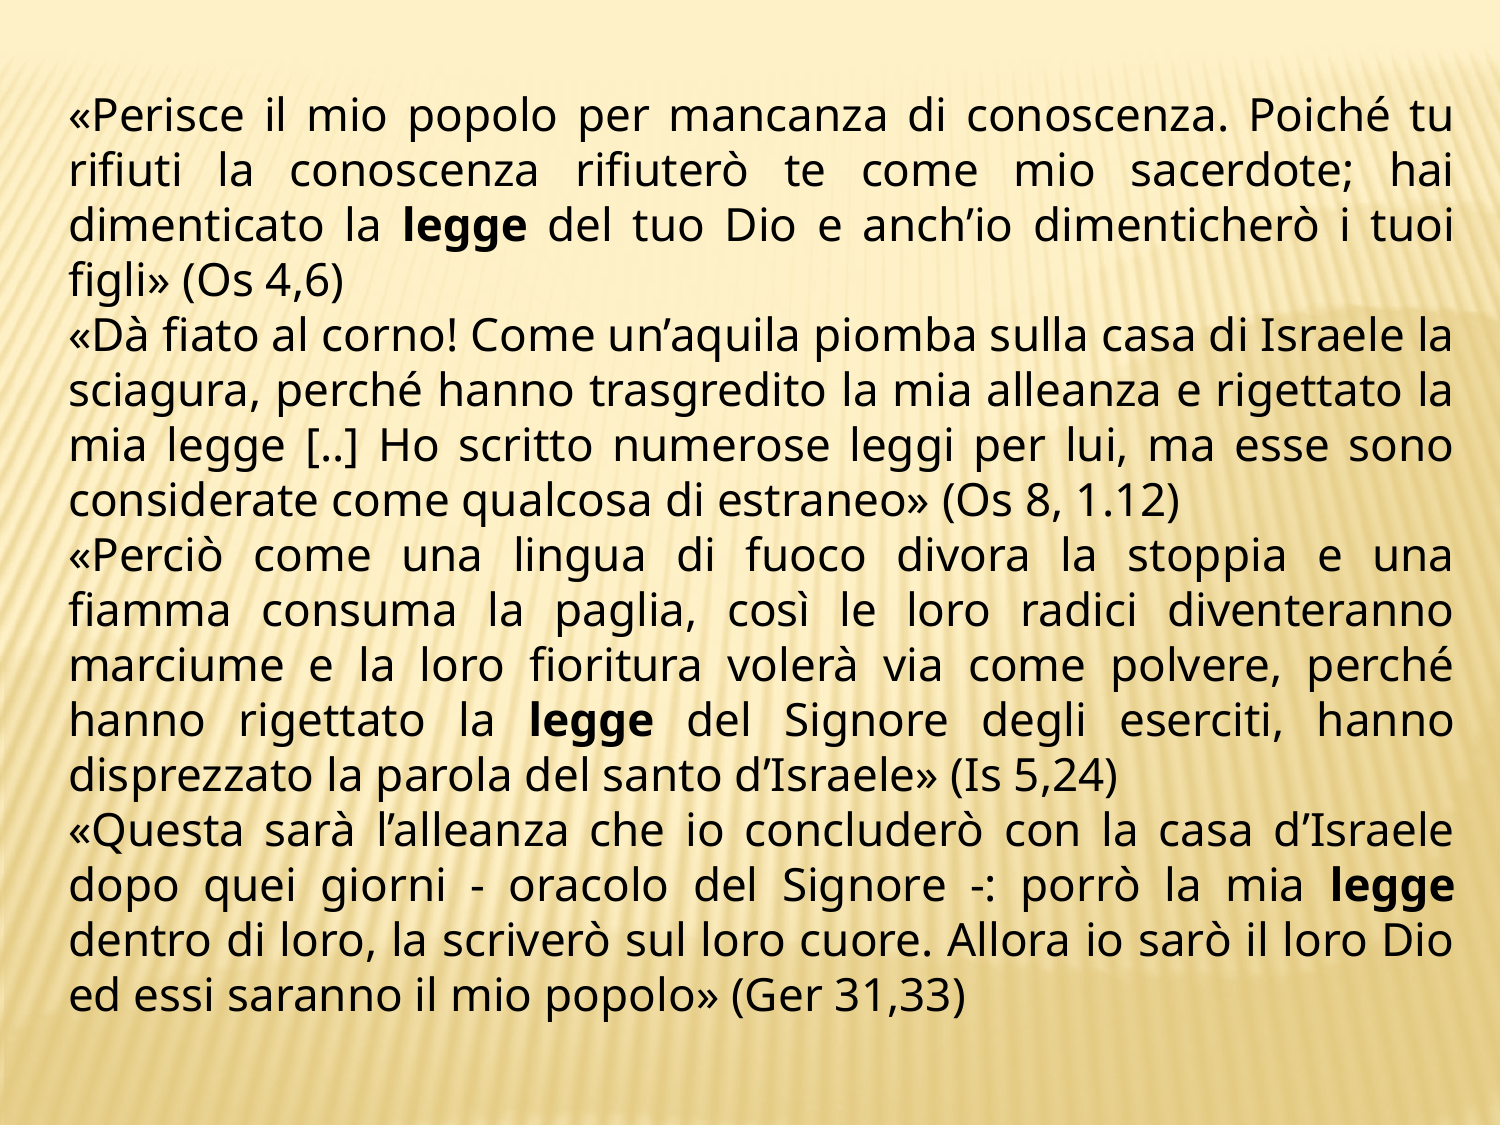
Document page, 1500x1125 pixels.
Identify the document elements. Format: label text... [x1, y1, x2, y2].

text_box «Perisce il mio popolo per mancanza di conoscenza. Poiché tu rifiuti la conoscenza rifiuterò te come mio sacerdote; hai dimenticato la legge del tuo Dio e anch’io dimenticherò i tuoi figli» (Os 4,6) «Dà fiato al corno! Come un’aquila piomba sulla casa di Israele la sciagura, perché hanno trasgredito la mia alleanza e rigettato la mia legge [..] Ho scritto numerose leggi per lui, ma esse sono considerate come qualcosa di estraneo» (Os 8, 1.12) «Perciò come una lingua di fuoco divora la stoppia e una fiamma consuma la paglia, così le loro radici diventeranno marciume e la loro fioritura volerà via come polvere, perché hanno rigettato la legge del Signore degli eserciti, hanno disprezzato la parola del santo d’Israele» (Is 5,24) «Questa sarà l’alleanza che io concluderò con la casa d’Israele dopo quei giorni - oracolo del Signore -: porrò la mia legge dentro di loro, la scriverò sul loro cuore. Allora io sarò il loro Dio ed essi saranno il mio popolo» (Ger 31,33) [53, 78, 1471, 1093]
